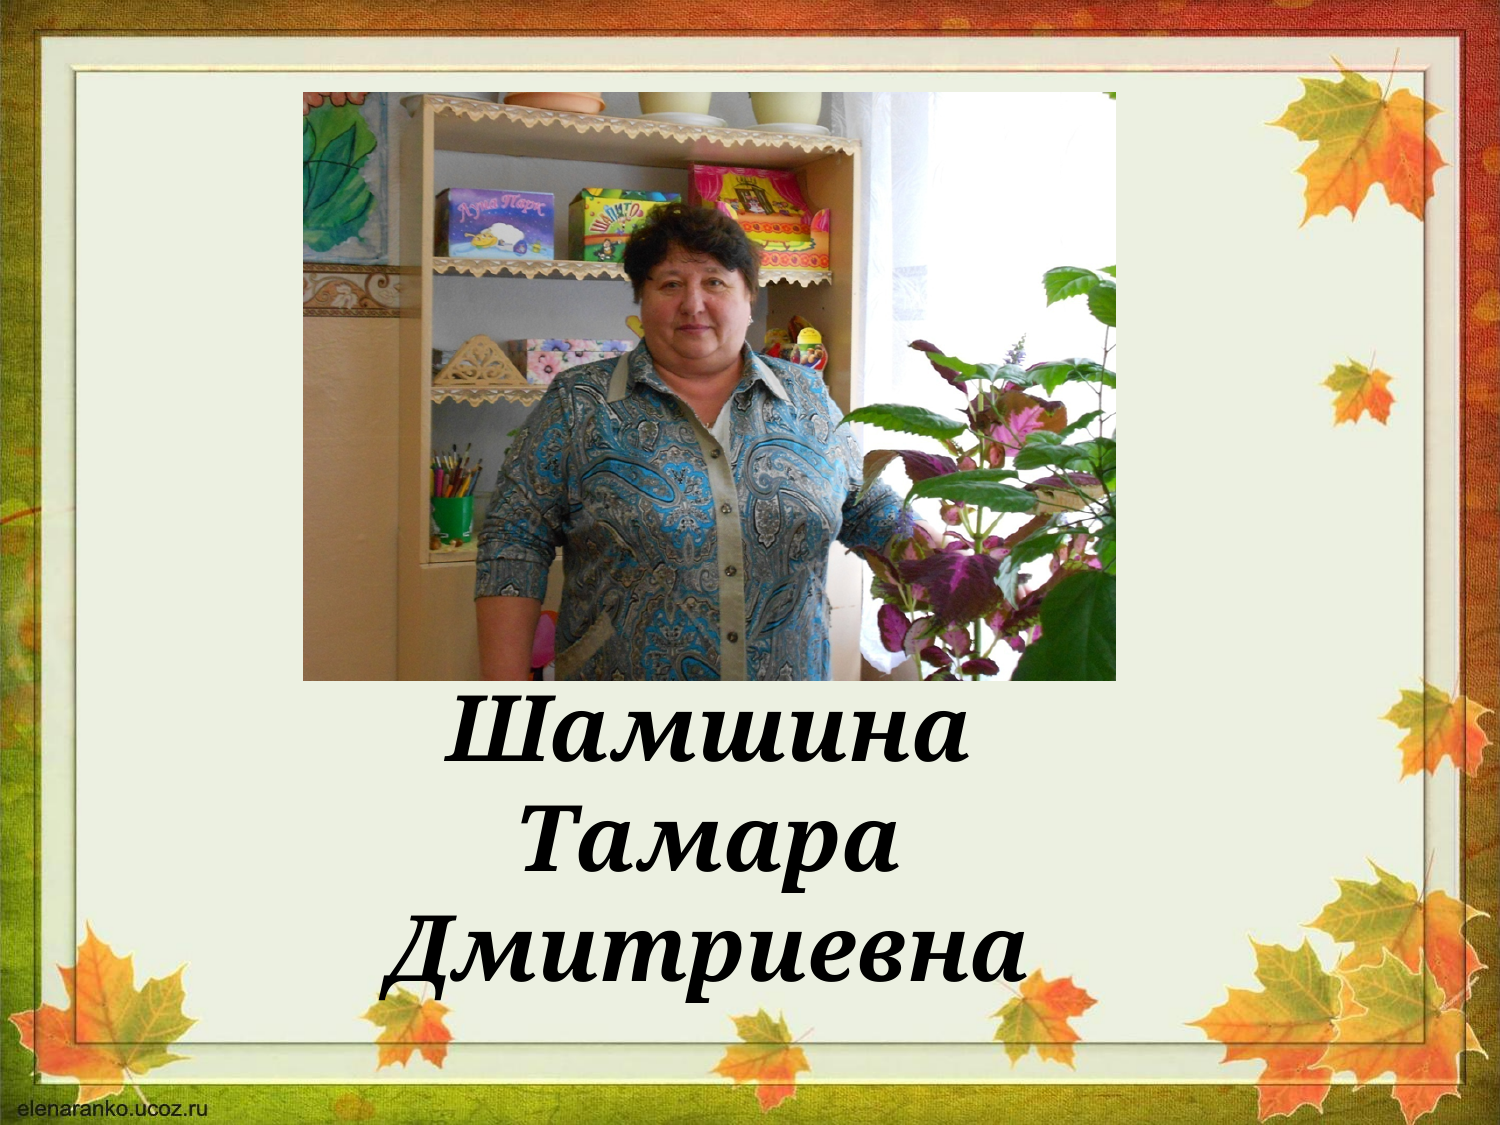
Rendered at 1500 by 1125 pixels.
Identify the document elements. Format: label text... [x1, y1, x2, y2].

text_box [301, 90, 1117, 682]
title Шамшина Тамара Дмитриевна [348, 682, 1071, 1024]
picture [0, 0, 1500, 1125]
